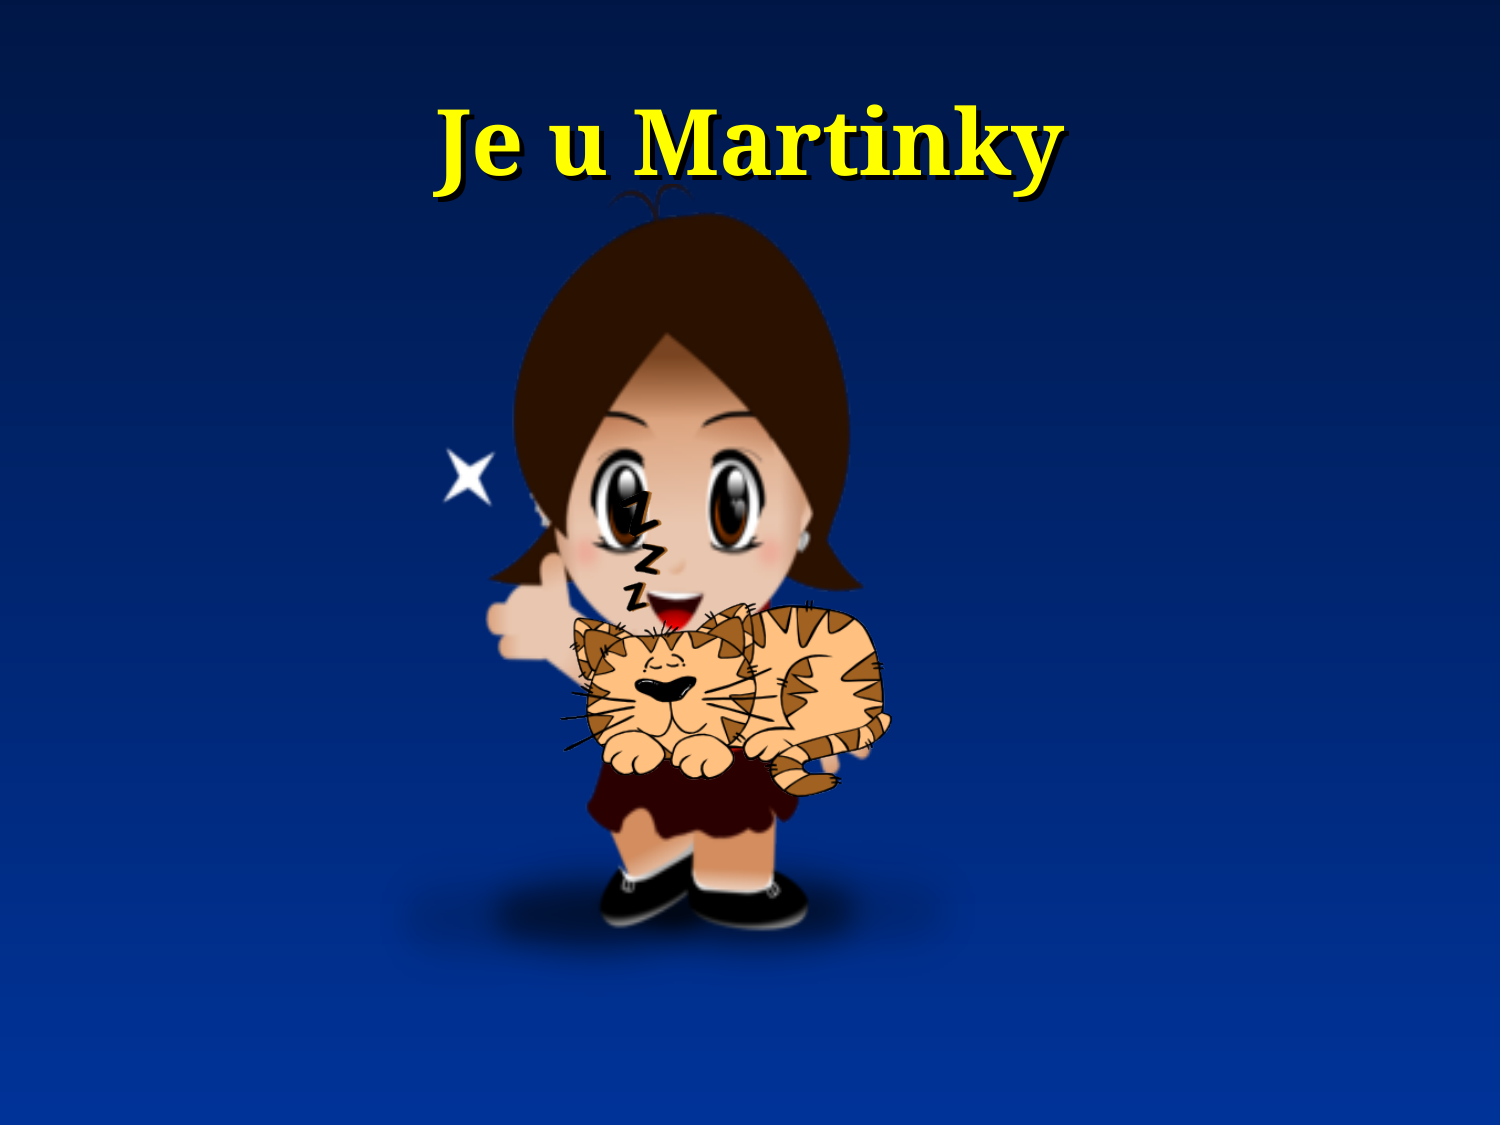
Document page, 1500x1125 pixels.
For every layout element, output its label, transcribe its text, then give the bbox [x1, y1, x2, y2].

picture [372, 184, 987, 997]
title Je u Martinky [75, 45, 1426, 233]
